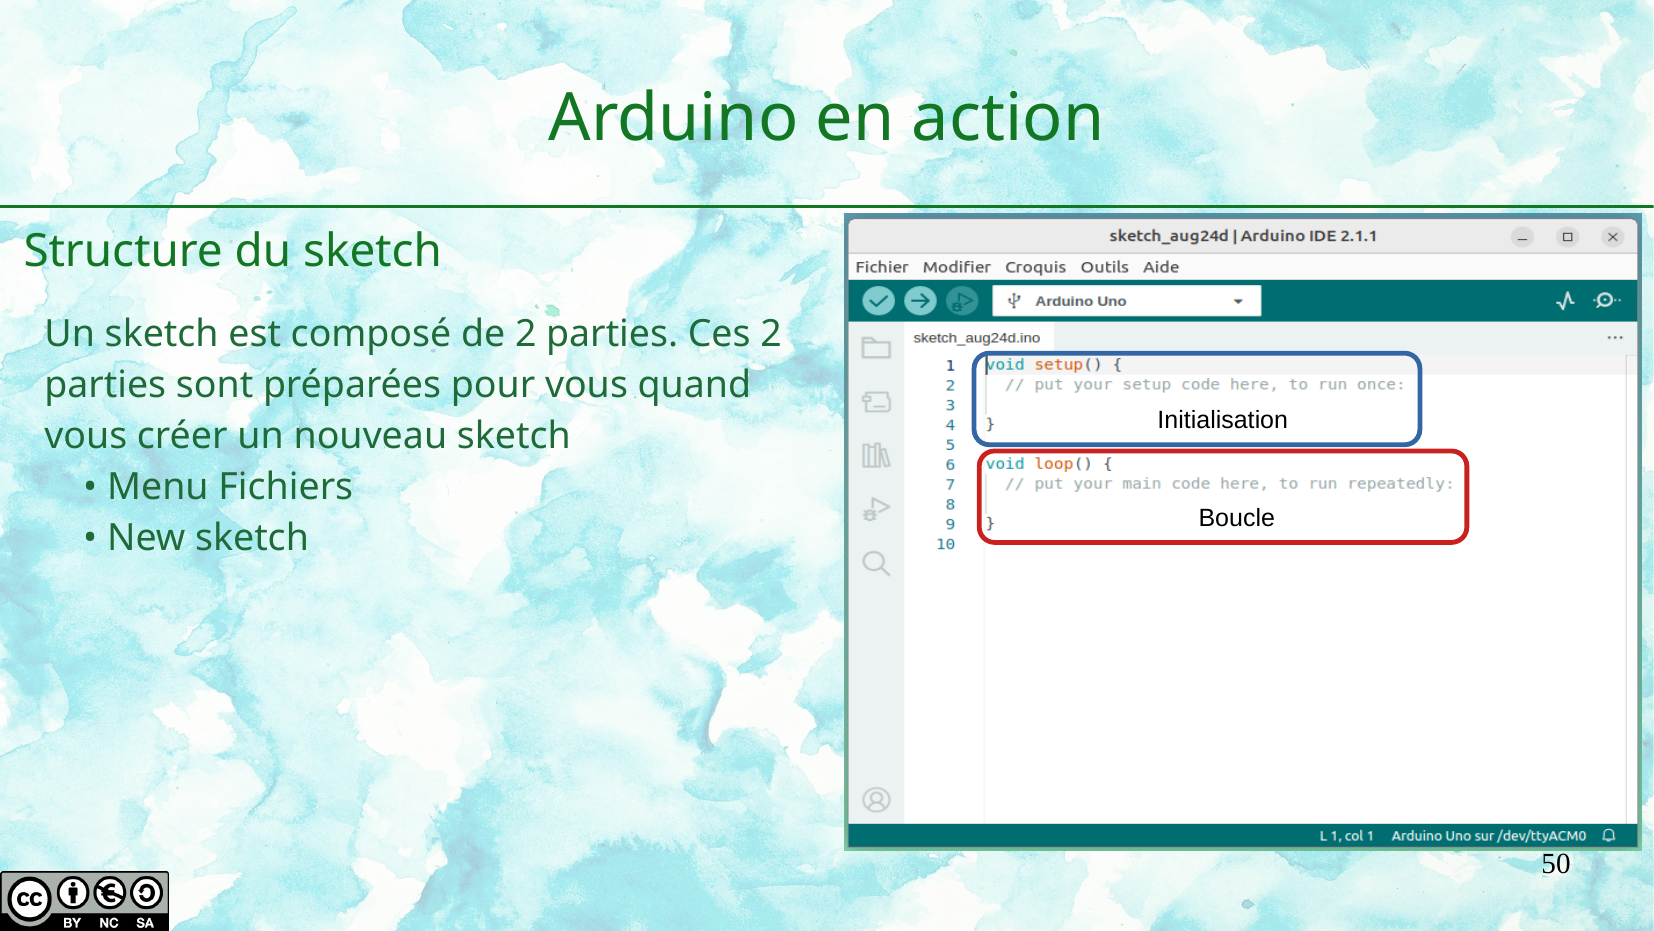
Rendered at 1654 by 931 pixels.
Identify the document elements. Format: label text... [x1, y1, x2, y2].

text_box Boucle [1183, 496, 1305, 589]
text_box Initialisation [1142, 398, 1316, 491]
list Structure du sketch [23, 217, 621, 296]
picture [844, 213, 1642, 851]
picture [0, 871, 169, 931]
text_box Un sketch est composé de 2 parties. Ces 2 parties sont préparées pour vous quand vous créer un nouveau sketch • Menu Fichiers • New sketch [29, 299, 827, 621]
title Arduino en action [82, 37, 1571, 193]
